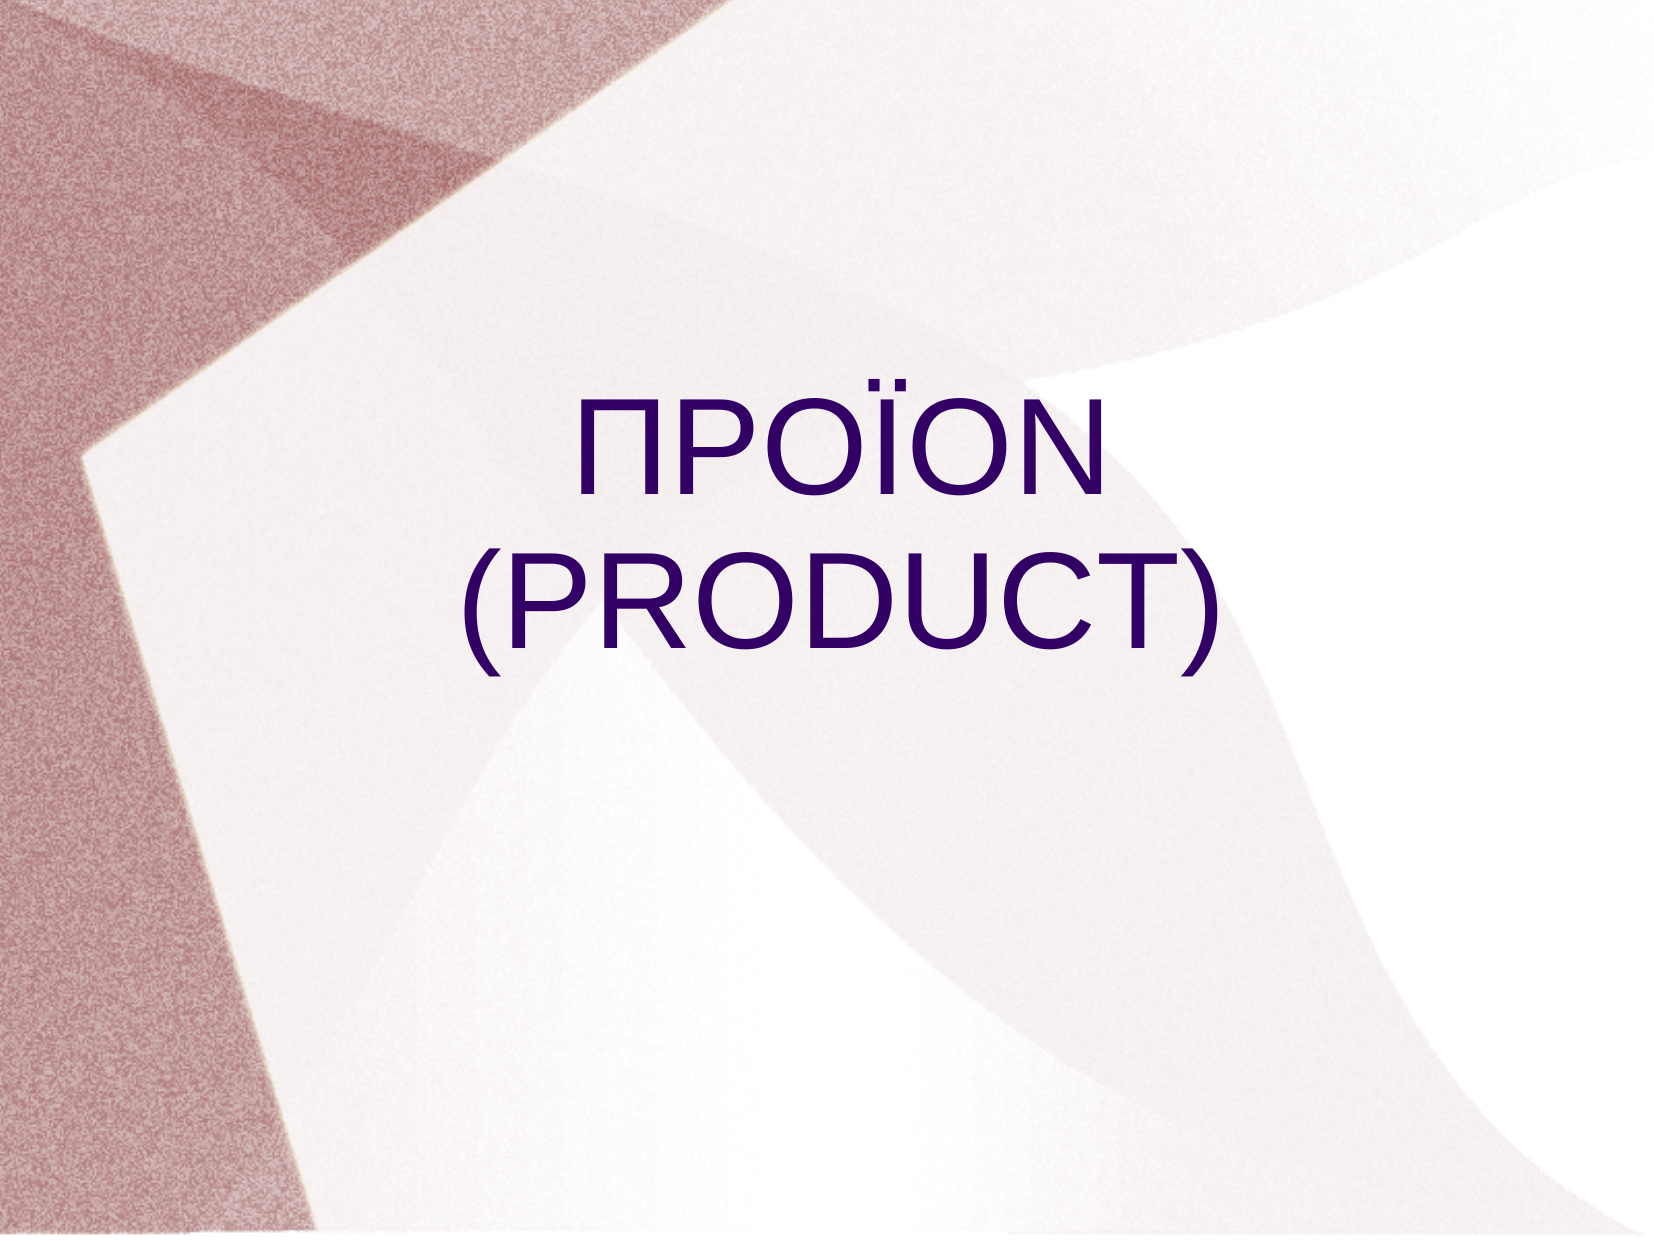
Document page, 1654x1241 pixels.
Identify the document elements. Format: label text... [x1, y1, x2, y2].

subtitle ΠΡΟΪΟΝ (PRODUCT) [336, 90, 1347, 957]
picture [0, 0, 1654, 1241]
